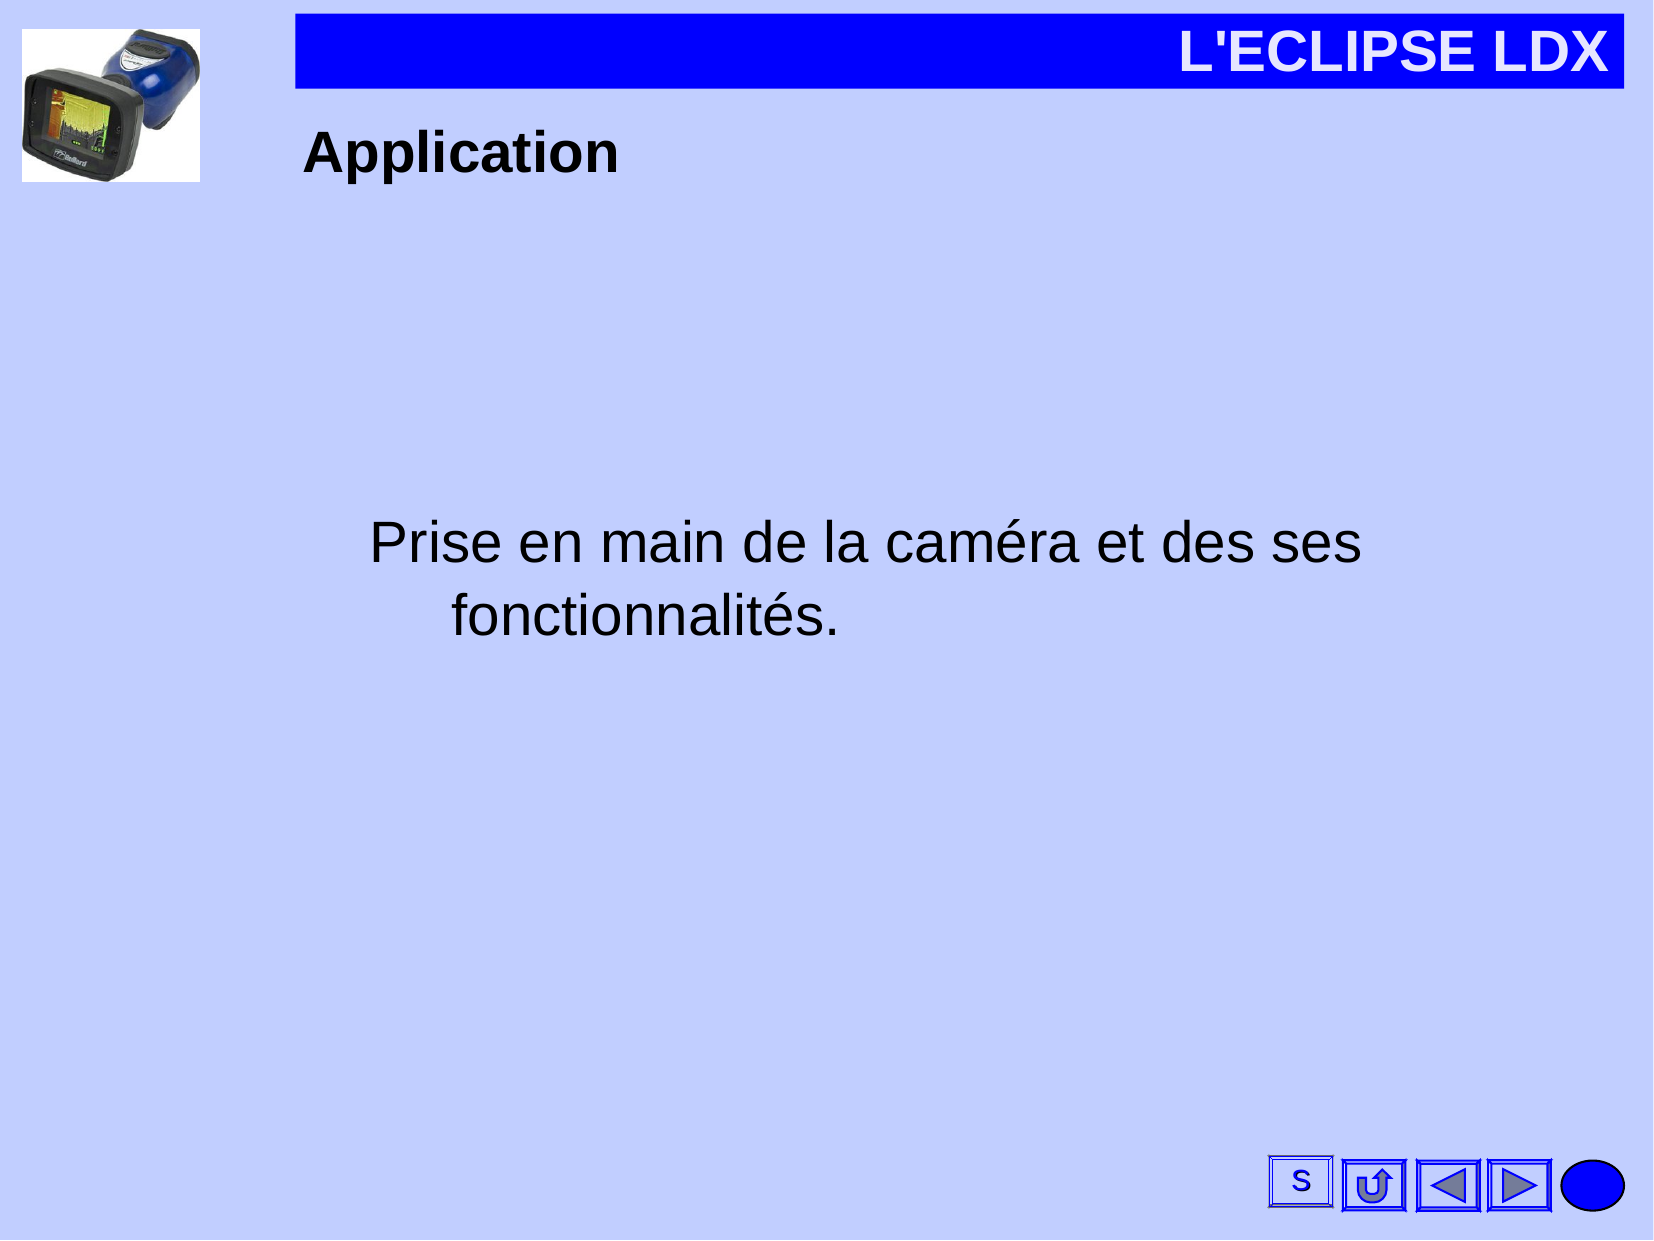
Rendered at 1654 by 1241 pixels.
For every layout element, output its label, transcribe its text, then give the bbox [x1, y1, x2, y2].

text_box [1561, 1160, 1625, 1211]
picture [22, 29, 200, 182]
text_box L'ECLIPSE LDX [295, 13, 1625, 89]
list Prise en main de la caméra et des ses fonctionnalités. [201, 501, 1477, 722]
text_box Application [287, 112, 636, 193]
